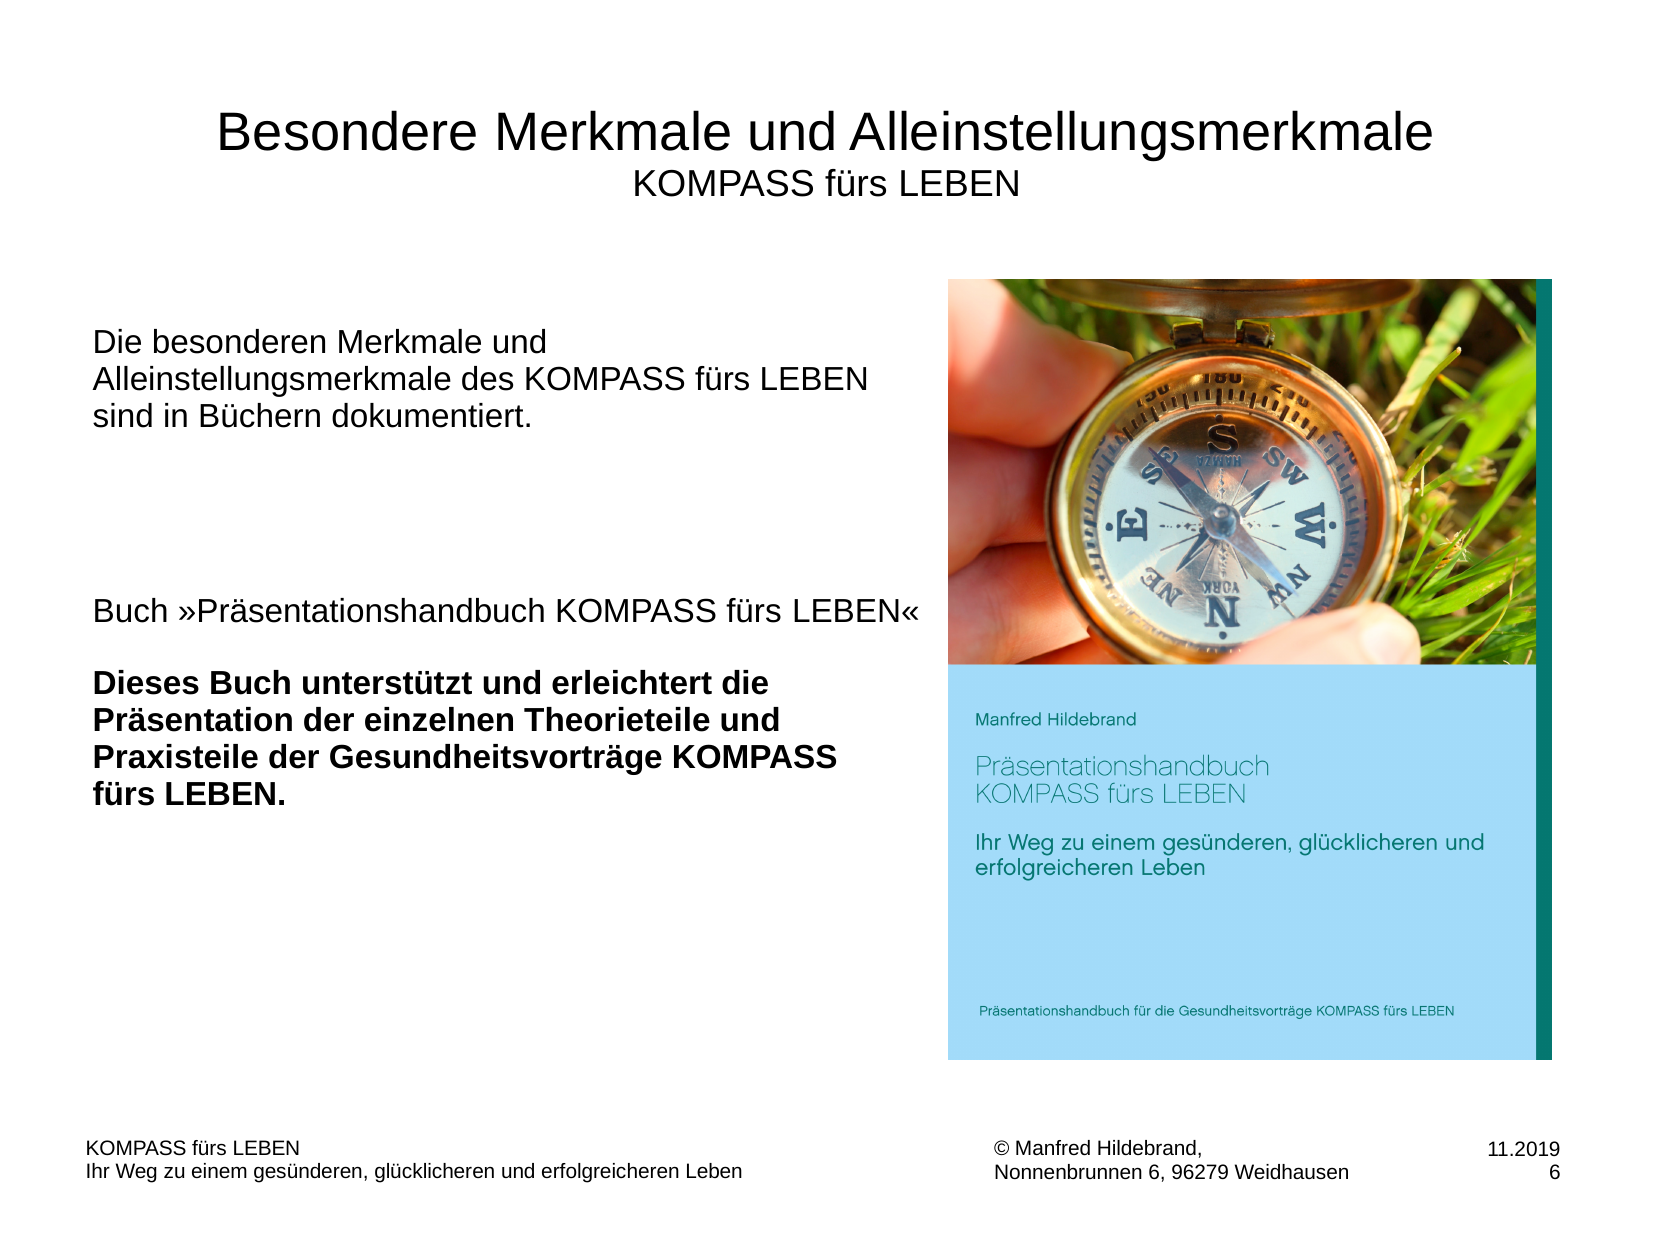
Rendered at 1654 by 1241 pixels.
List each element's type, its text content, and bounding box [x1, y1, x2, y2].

text_box © Manfred Hildebrand, Nonnenbrunnen 6, 96279 Weidhausen [979, 1118, 1389, 1203]
text_box 11.2019 6 [1405, 1118, 1576, 1203]
title Besondere Merkmale und Alleinstellungsmerkmale KOMPASS fürs LEBEN [82, 49, 1571, 257]
text_box KOMPASS fürs LEBEN Ihr Weg zu einem gesünderen, glücklicheren und erfolgreicheren Leben [70, 1117, 964, 1202]
picture [948, 279, 1552, 1060]
text_box Die besonderen Merkmale und Alleinstellungsmerkmale des KOMPASS fürs LEBEN sind in Büchern dokumentiert. Buch »Präsentationshandbuch KOMPASS fürs LEBEN« Dieses Buch unterstützt und erleichtert die Präsentation der einzelnen Theorieteile und Praxisteile der Gesundheitsvorträge KOMPASS fürs LEBEN. [97, 278, 916, 1031]
